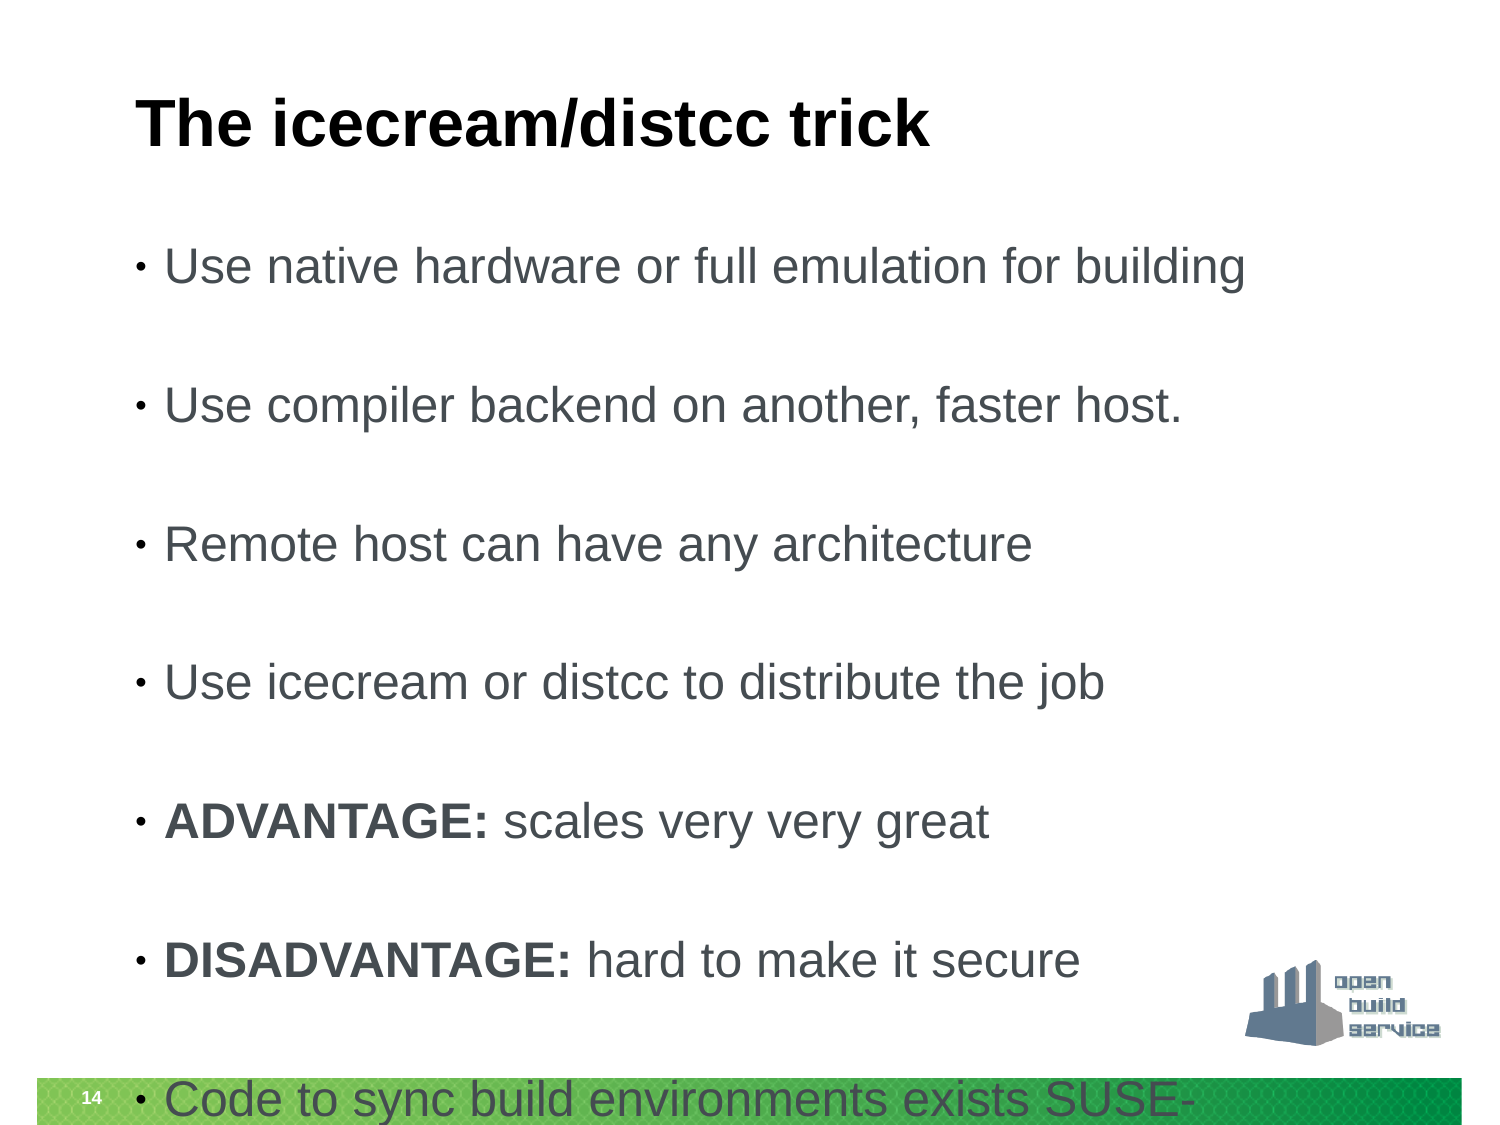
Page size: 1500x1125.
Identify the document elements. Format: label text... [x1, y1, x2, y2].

list Use native hardware or full emulation for building Use compiler backend on another, faster host. Remote host can have any architecture Use icecream or distcc to distribute the job ADVANTAGE: scales very very great DISADVANTAGE: hard to make it secure Code to sync build environments exists SUSE-internal. [135, 238, 1372, 1064]
title The icecream/distcc trick [135, 41, 1372, 204]
picture [37, 1078, 1462, 1125]
picture [1372, 960, 1441, 1046]
